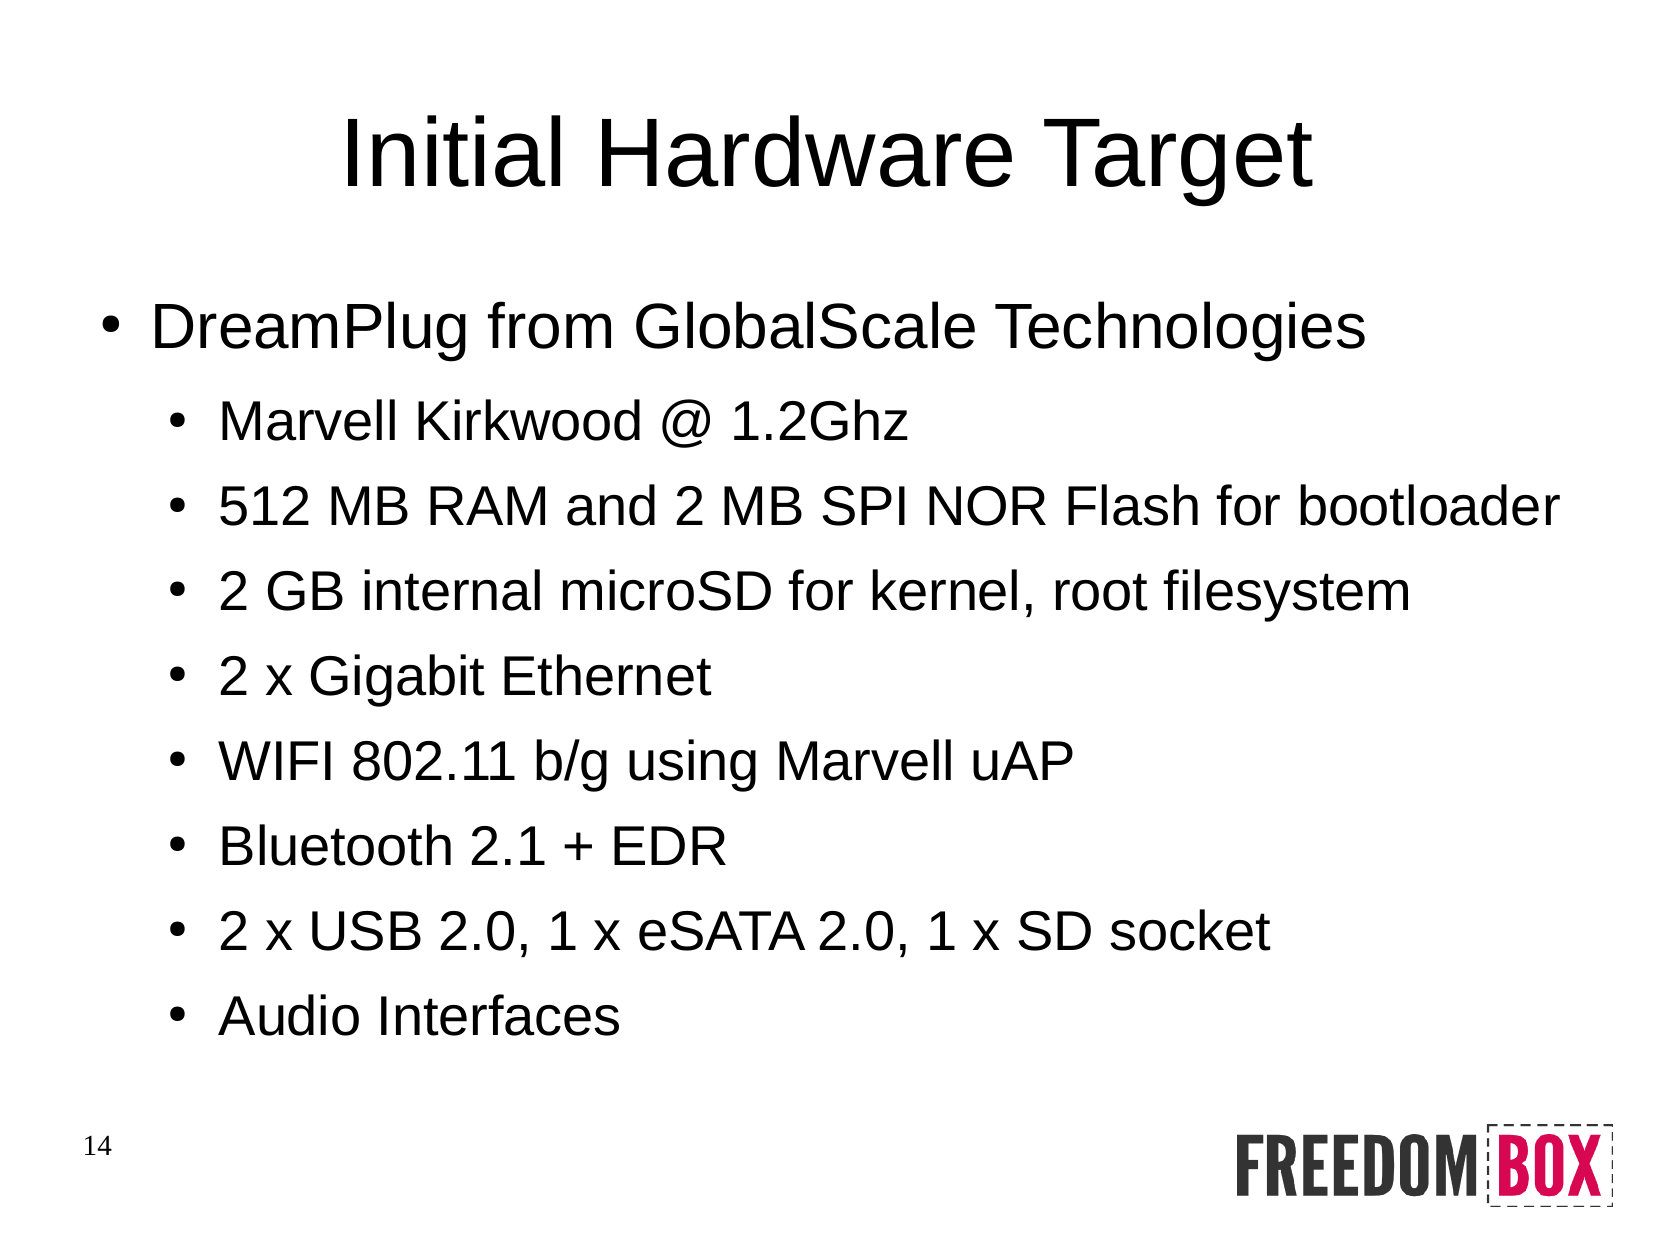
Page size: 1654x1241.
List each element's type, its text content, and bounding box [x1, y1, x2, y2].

title Initial Hardware Target [82, 49, 1571, 257]
picture [1237, 1124, 1613, 1207]
list DreamPlug from GlobalScale Technologies Marvell Kirkwood @ 1.2Ghz 512 MB RAM and 2 MB SPI NOR Flash for bootloader 2 GB internal microSD for kernel, root filesystem 2 x Gigabit Ethernet WIFI 802.11 b/g using Marvell uAP Bluetooth 2.1 + EDR 2 x USB 2.0, 1 x eSATA 2.0, 1 x SD socket Audio Interfaces [82, 290, 1571, 1109]
